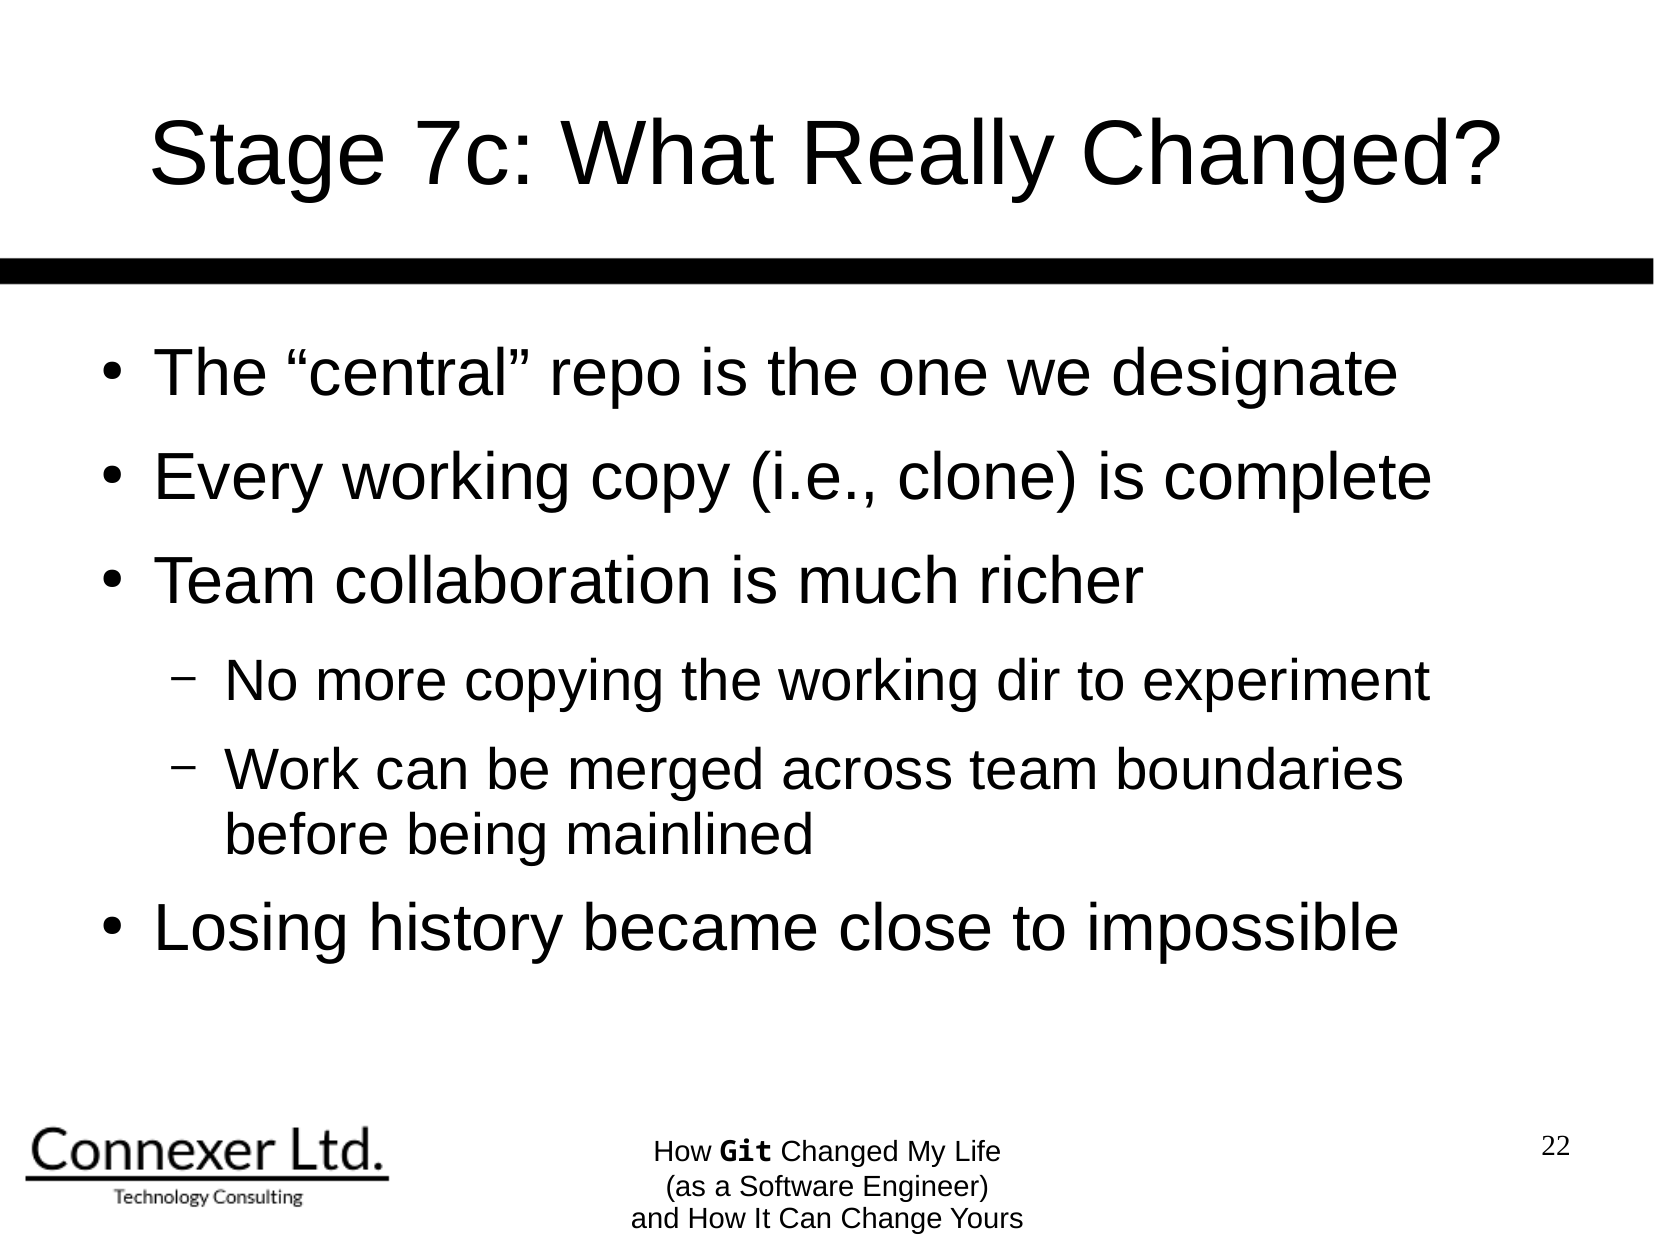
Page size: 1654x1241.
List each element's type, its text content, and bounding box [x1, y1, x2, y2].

picture [0, 0, 1654, 1241]
title Stage 7c: What Really Changed? [82, 49, 1571, 257]
list The “central” repo is the one we designate Every working copy (i.e., clone) is complete Team collaboration is much richer No more copying the working dir to experiment Work can be merged across team boundaries before being mainlined Losing history became close to impossible [82, 290, 1538, 1010]
